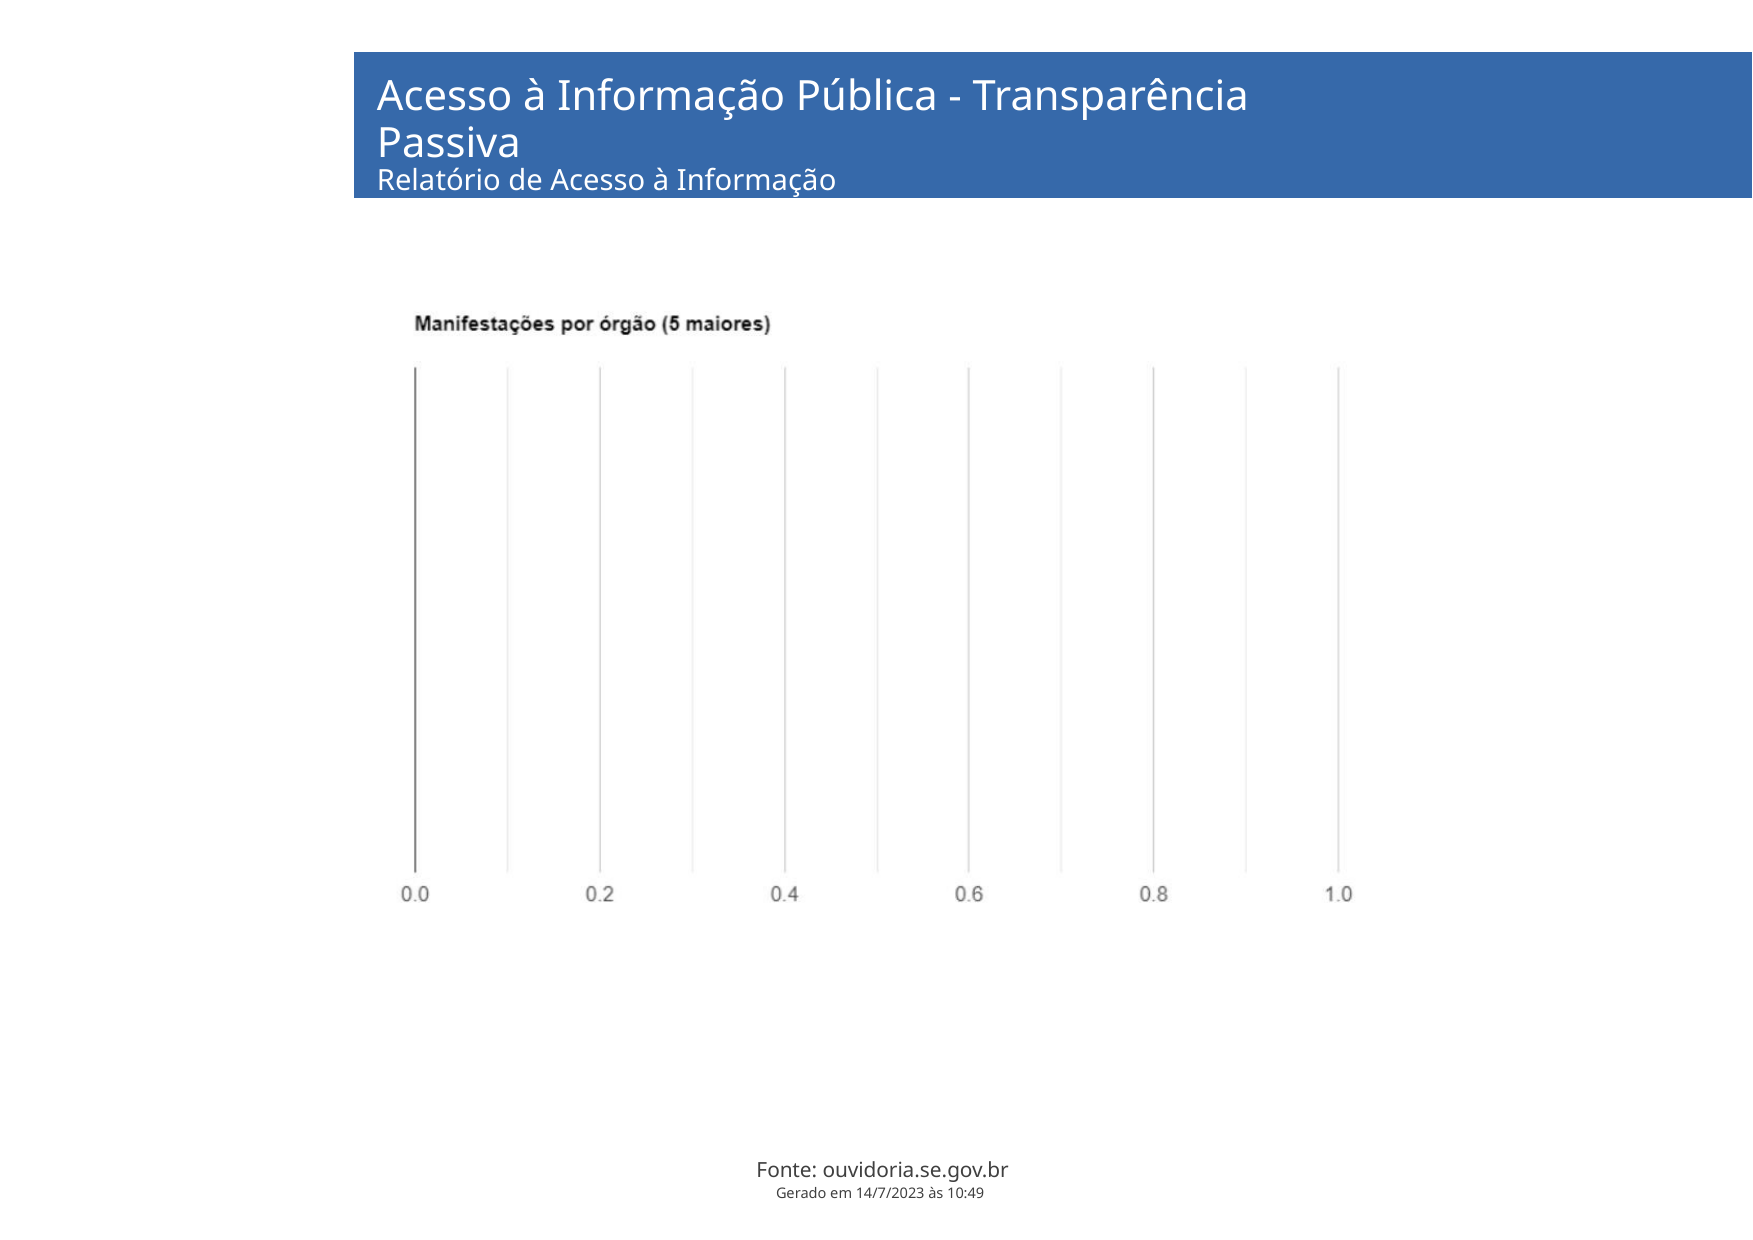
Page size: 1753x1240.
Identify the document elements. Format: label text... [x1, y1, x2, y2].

text_box [354, 52, 1752, 198]
text_box Fonte: ouvidoria.se.gov.br Gerado em 14/7/2023 às 10:49 [756, 1158, 1023, 1202]
text_box Acesso à Informação Pública - Transparência Passiva Relatório de Acesso à Informação EMSETURJunho a Junho de 2023 [376, 72, 1403, 228]
text_box [155, 211, 1599, 1028]
